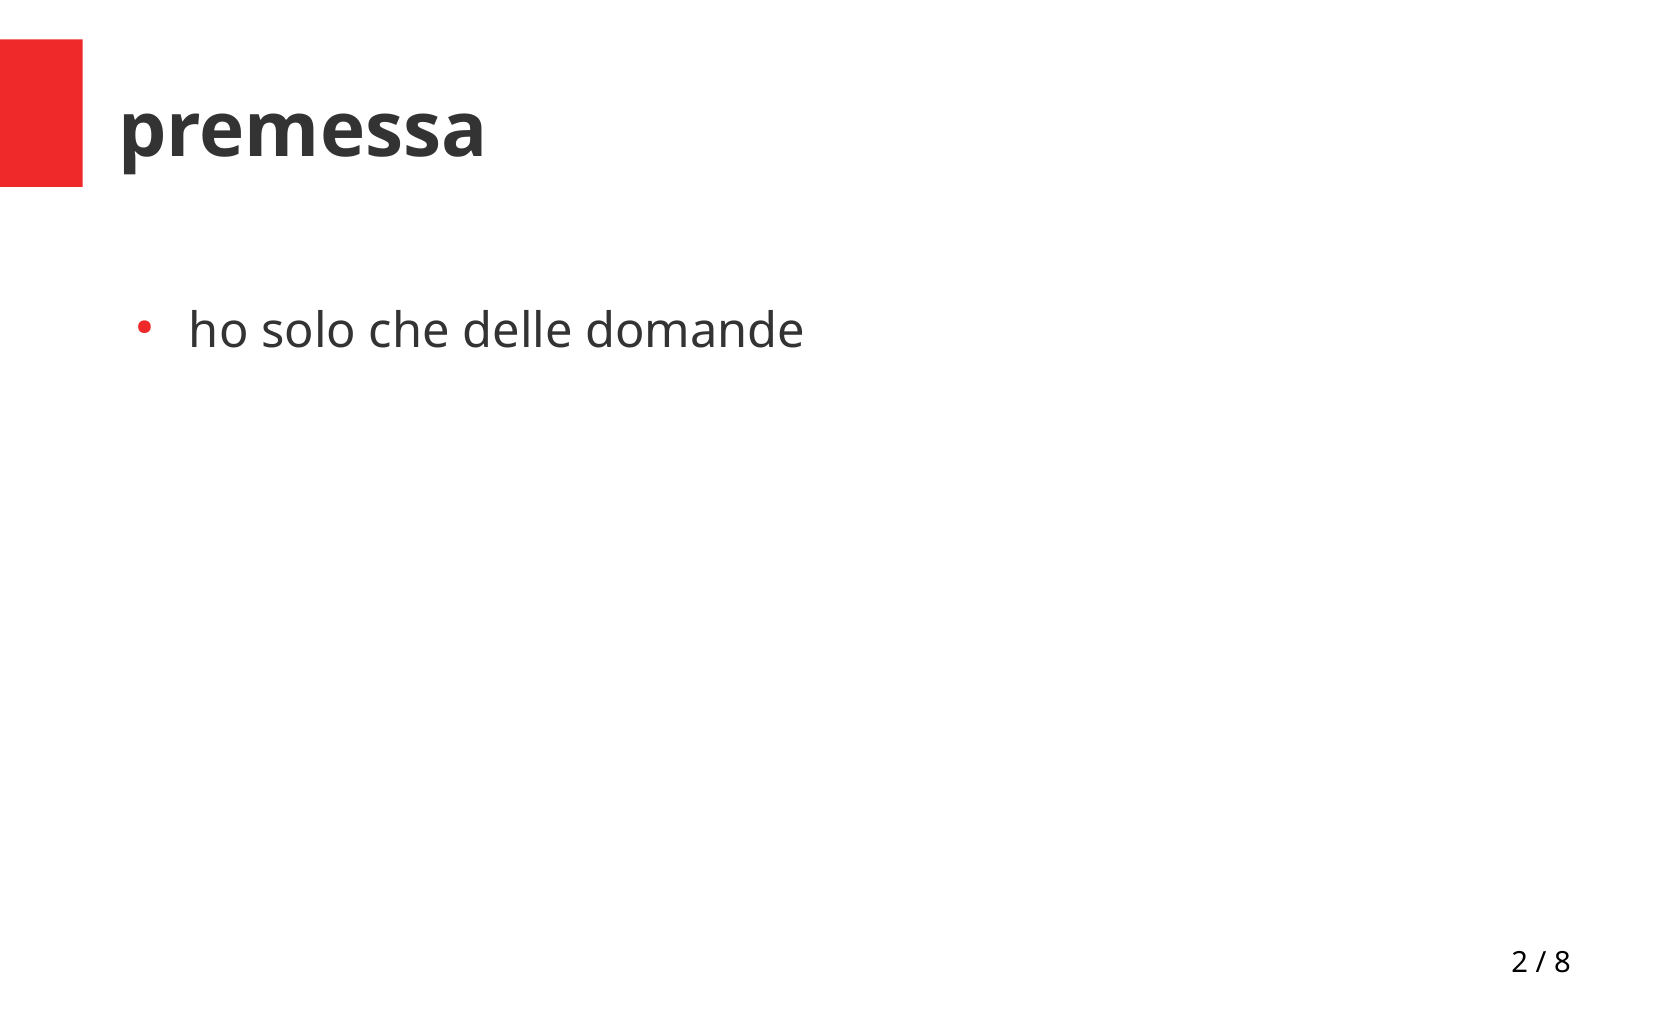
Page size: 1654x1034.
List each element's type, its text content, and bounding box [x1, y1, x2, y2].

title premessa [118, 41, 1571, 214]
list ho solo che delle domande [118, 295, 1536, 895]
